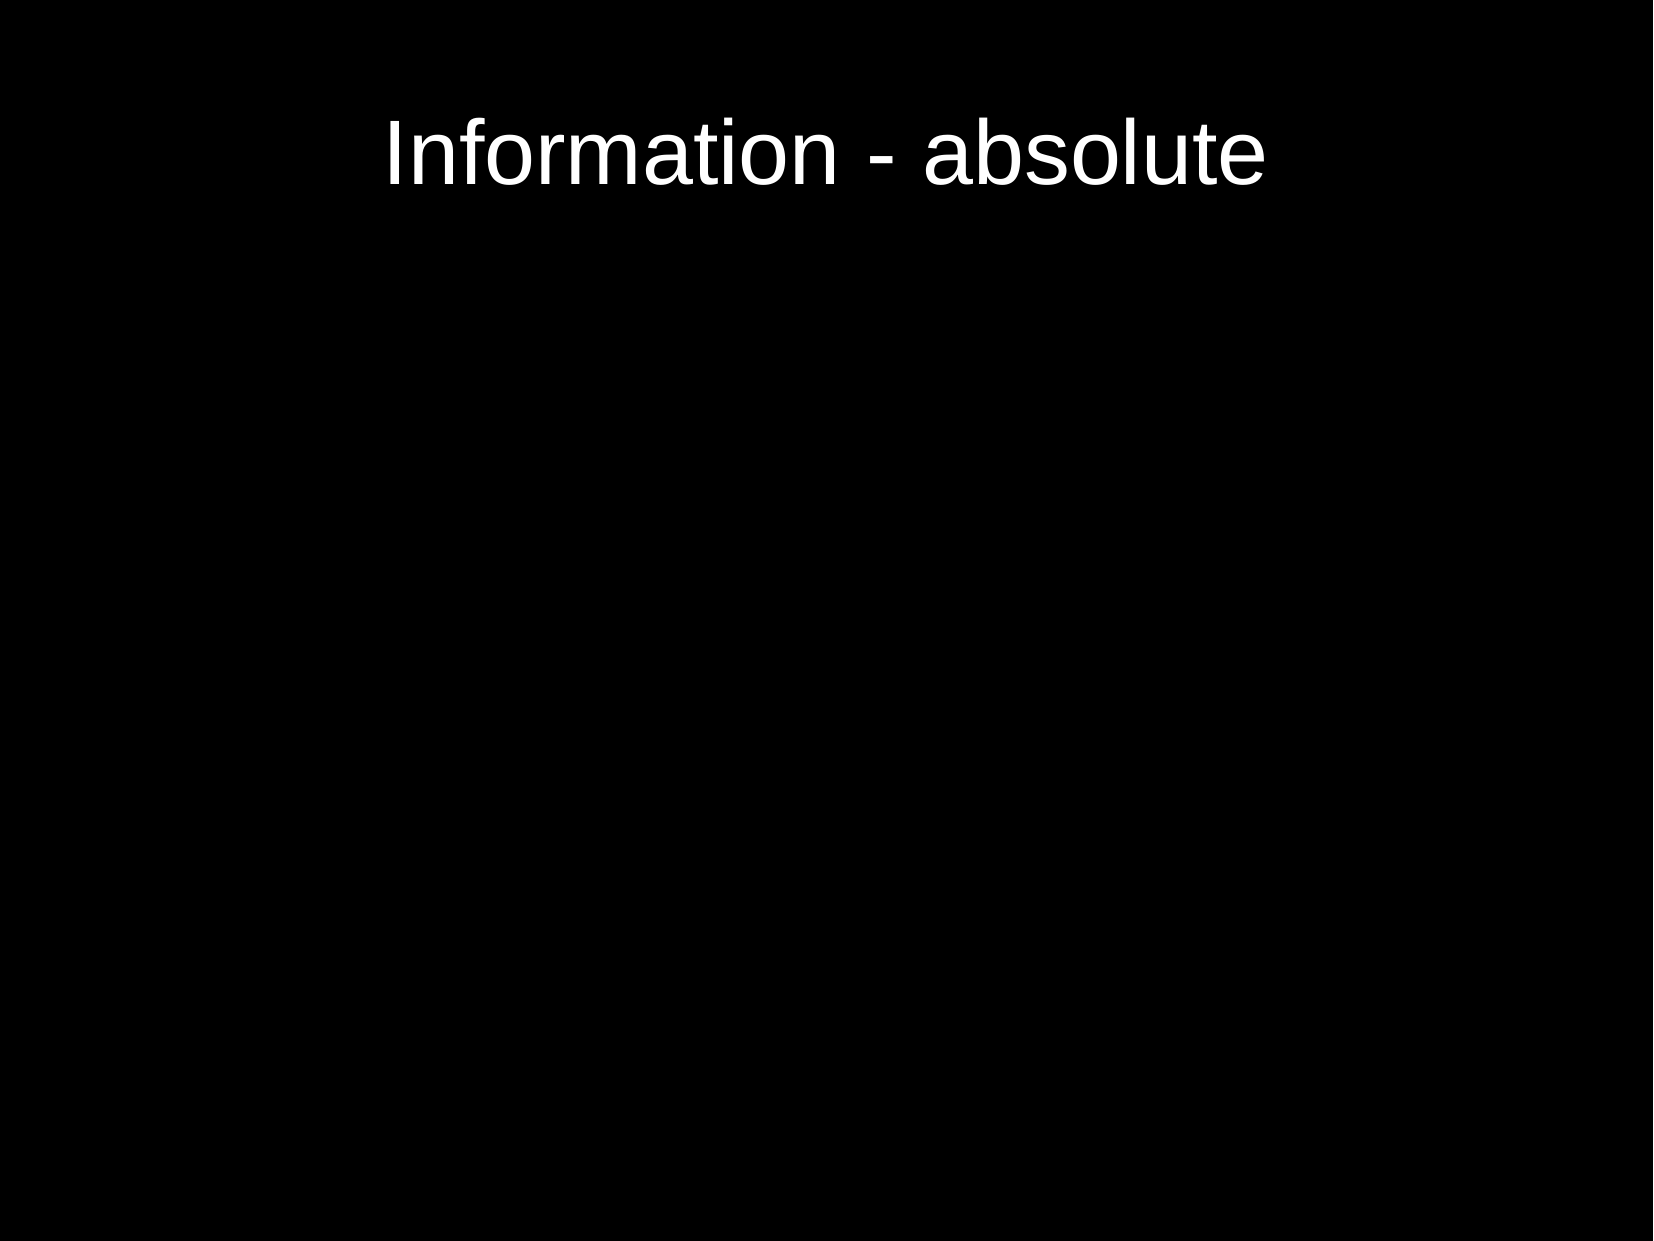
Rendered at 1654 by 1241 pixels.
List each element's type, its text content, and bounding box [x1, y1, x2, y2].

title Information - absolute [82, 56, 1571, 250]
